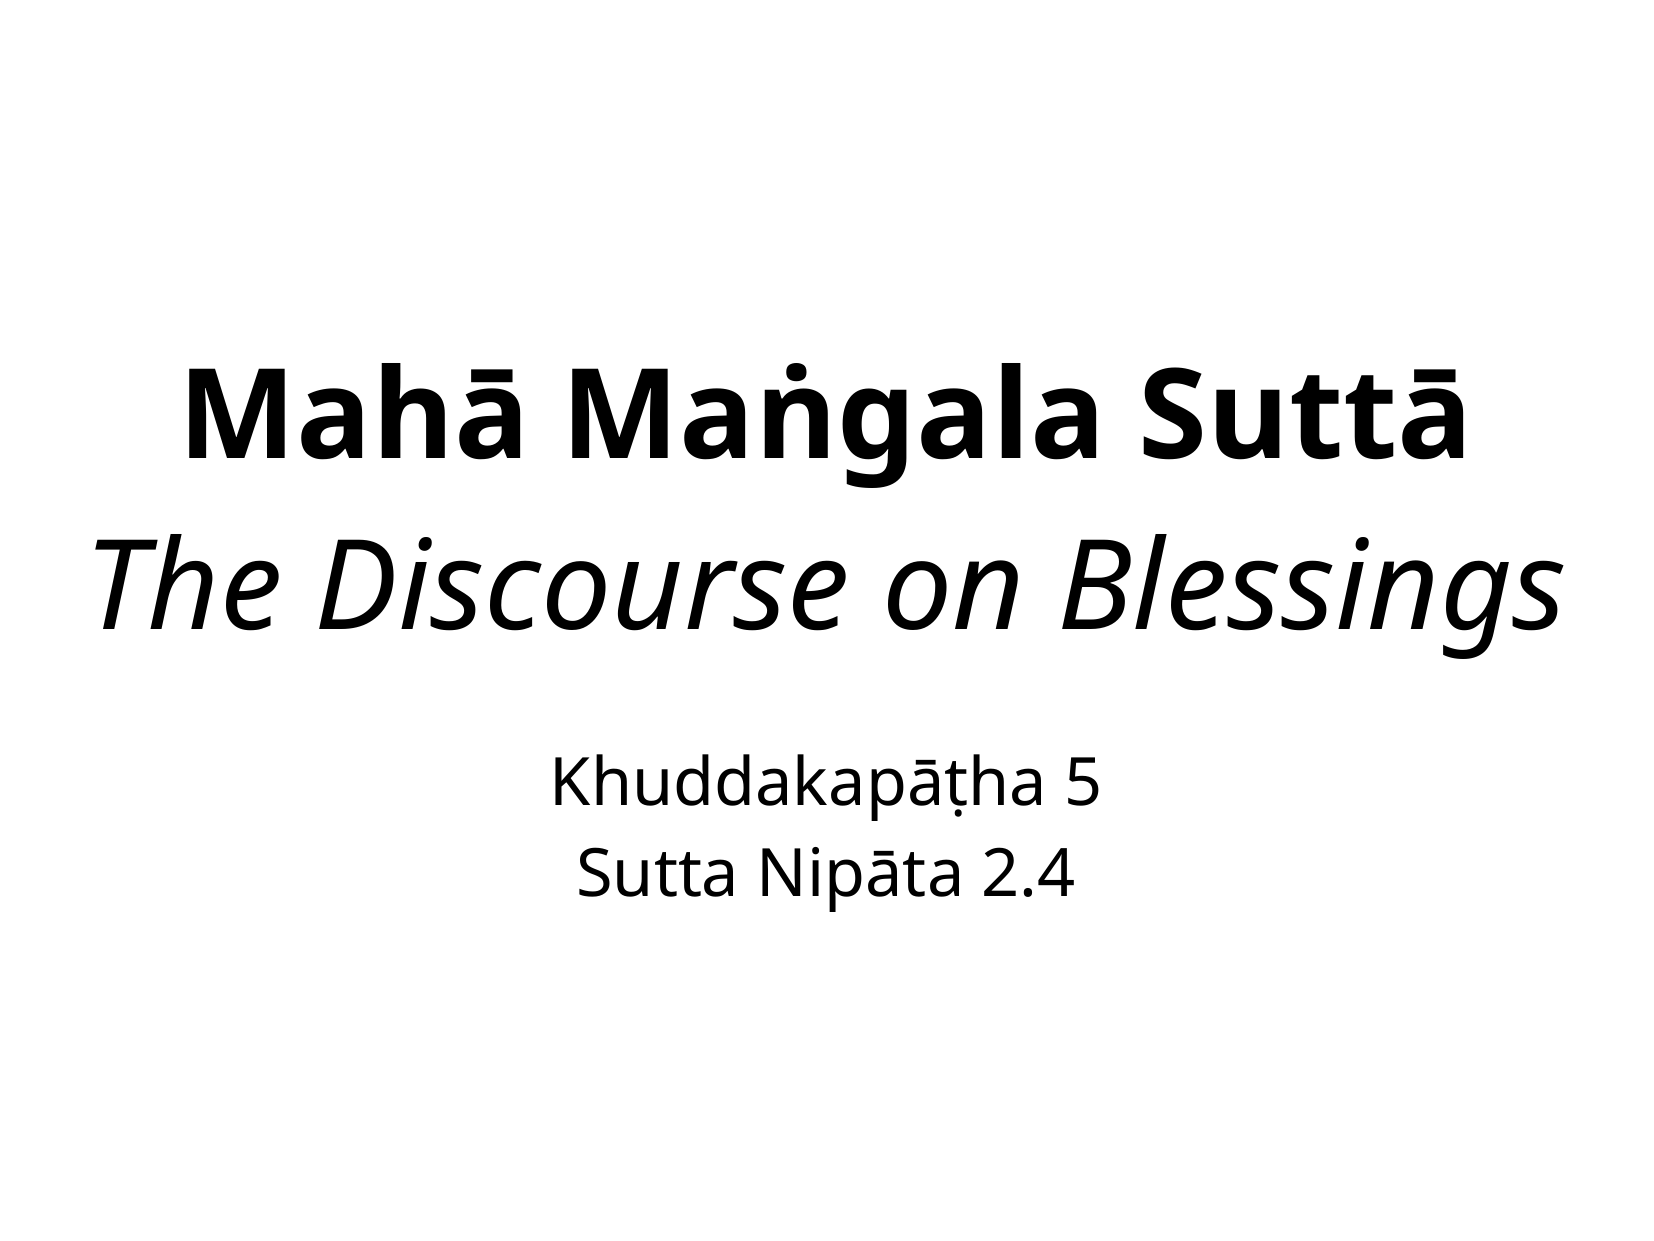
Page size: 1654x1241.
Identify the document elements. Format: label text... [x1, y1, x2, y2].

title Mahā Maṅgala Suttā The Discourse on Blessings Khuddakapāṭha 5 Sutta Nipāta 2.4 [82, 172, 1571, 1068]
